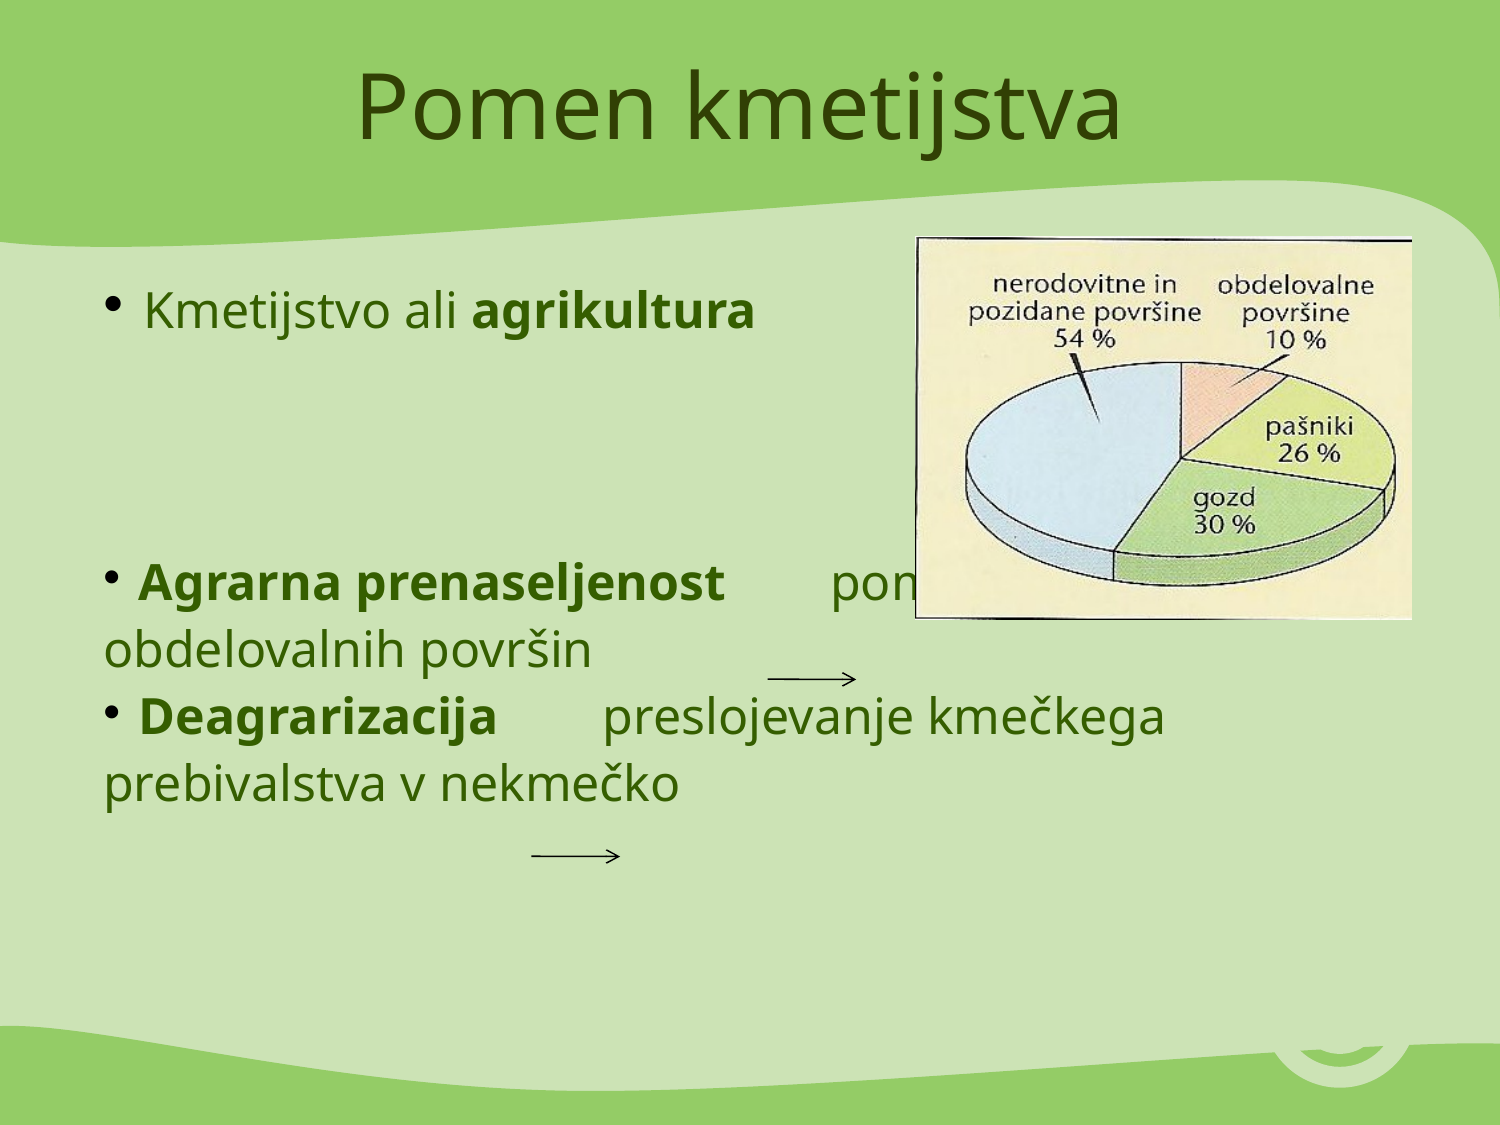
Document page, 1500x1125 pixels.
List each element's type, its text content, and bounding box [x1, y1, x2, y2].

title Pomen kmetijstva [74, 2, 1406, 190]
text_box Kmetijstvo ali agrikultura Agrarna prenaseljenost pomankanje obdelovalnih površin Deagrarizacija preslojevanje kmečkega prebivalstva v nekmečko [88, 265, 1447, 1063]
picture [915, 236, 1412, 621]
